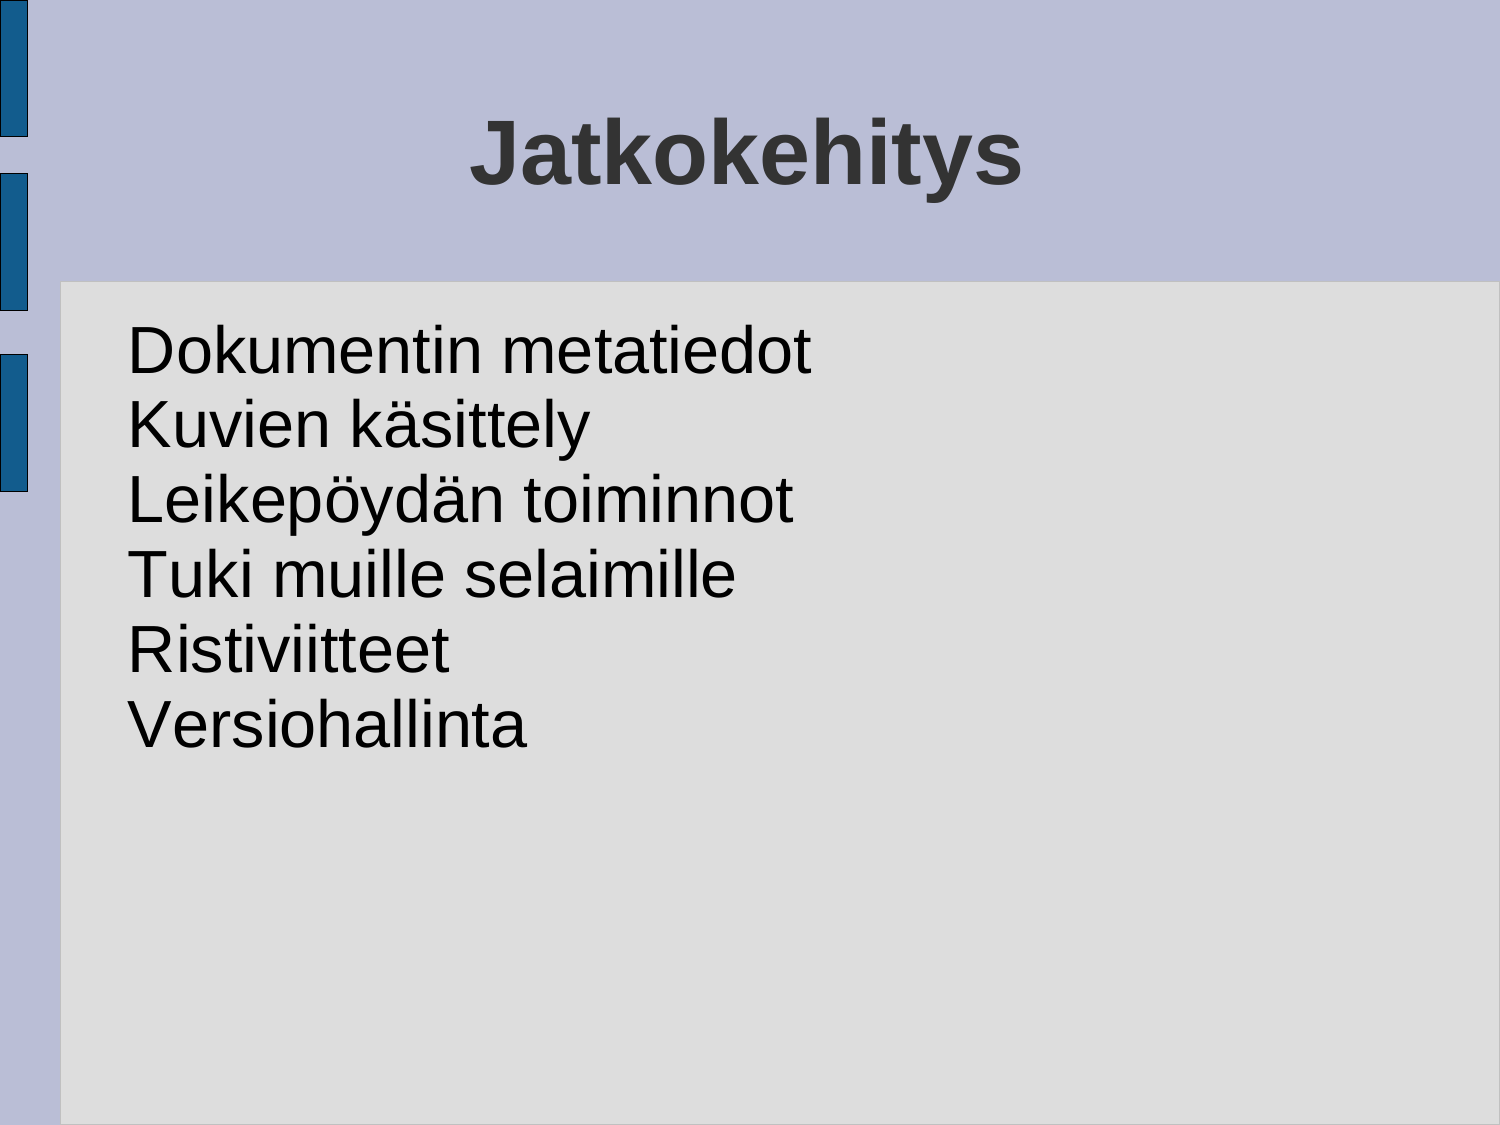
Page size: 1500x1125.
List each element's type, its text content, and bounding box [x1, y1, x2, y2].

title Jatkokehitys [106, 59, 1388, 247]
list Dokumentin metatiedot Kuvien käsittely Leikepöydän toiminnot Tuki muille selaimille Ristiviitteet Versiohallinta [110, 312, 1392, 1022]
